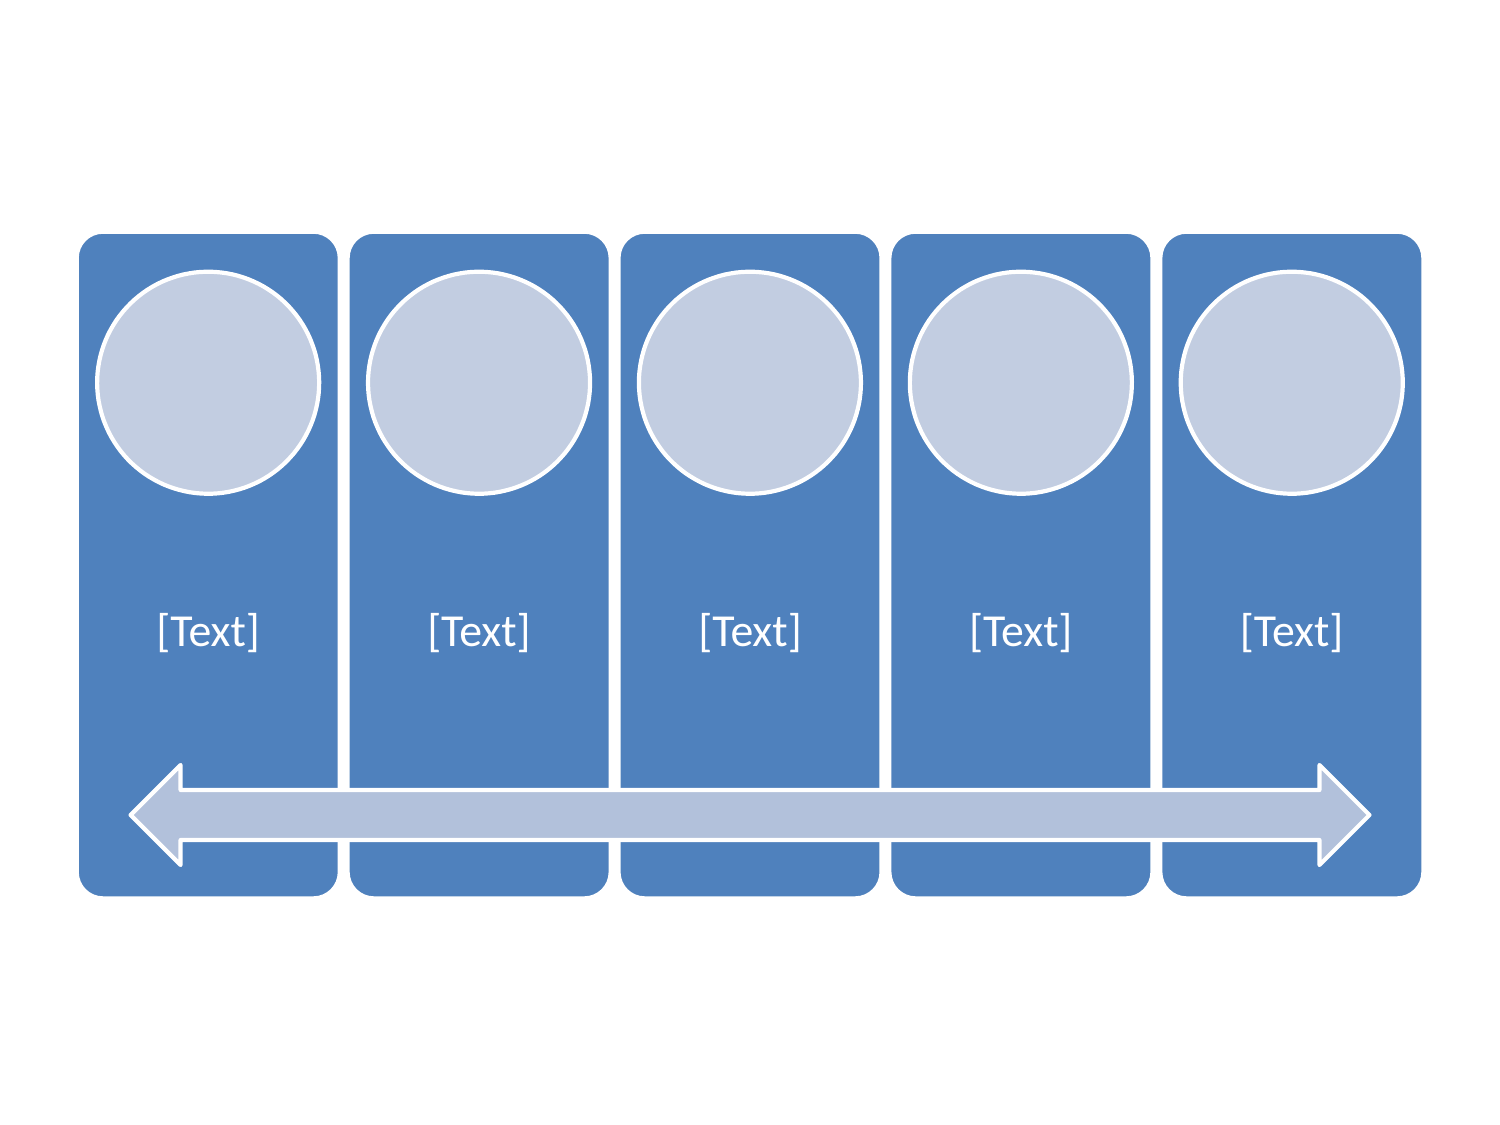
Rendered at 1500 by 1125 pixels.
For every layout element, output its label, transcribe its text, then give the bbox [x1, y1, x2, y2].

text_box [Text] [347, 841, 611, 899]
text_box [368, 271, 591, 494]
text_box [638, 271, 861, 494]
text_box [Text] [618, 231, 882, 789]
text_box [1180, 271, 1403, 494]
text_box [Text] [889, 841, 1153, 899]
text_box [Text] [618, 841, 882, 899]
text_box [130, 765, 1370, 866]
text_box [Text] [1160, 231, 1424, 899]
text_box [Text] [76, 231, 340, 899]
text_box [Text] [347, 231, 611, 789]
text_box [909, 271, 1132, 494]
text_box [Text] [889, 231, 1153, 789]
text_box [97, 271, 320, 494]
